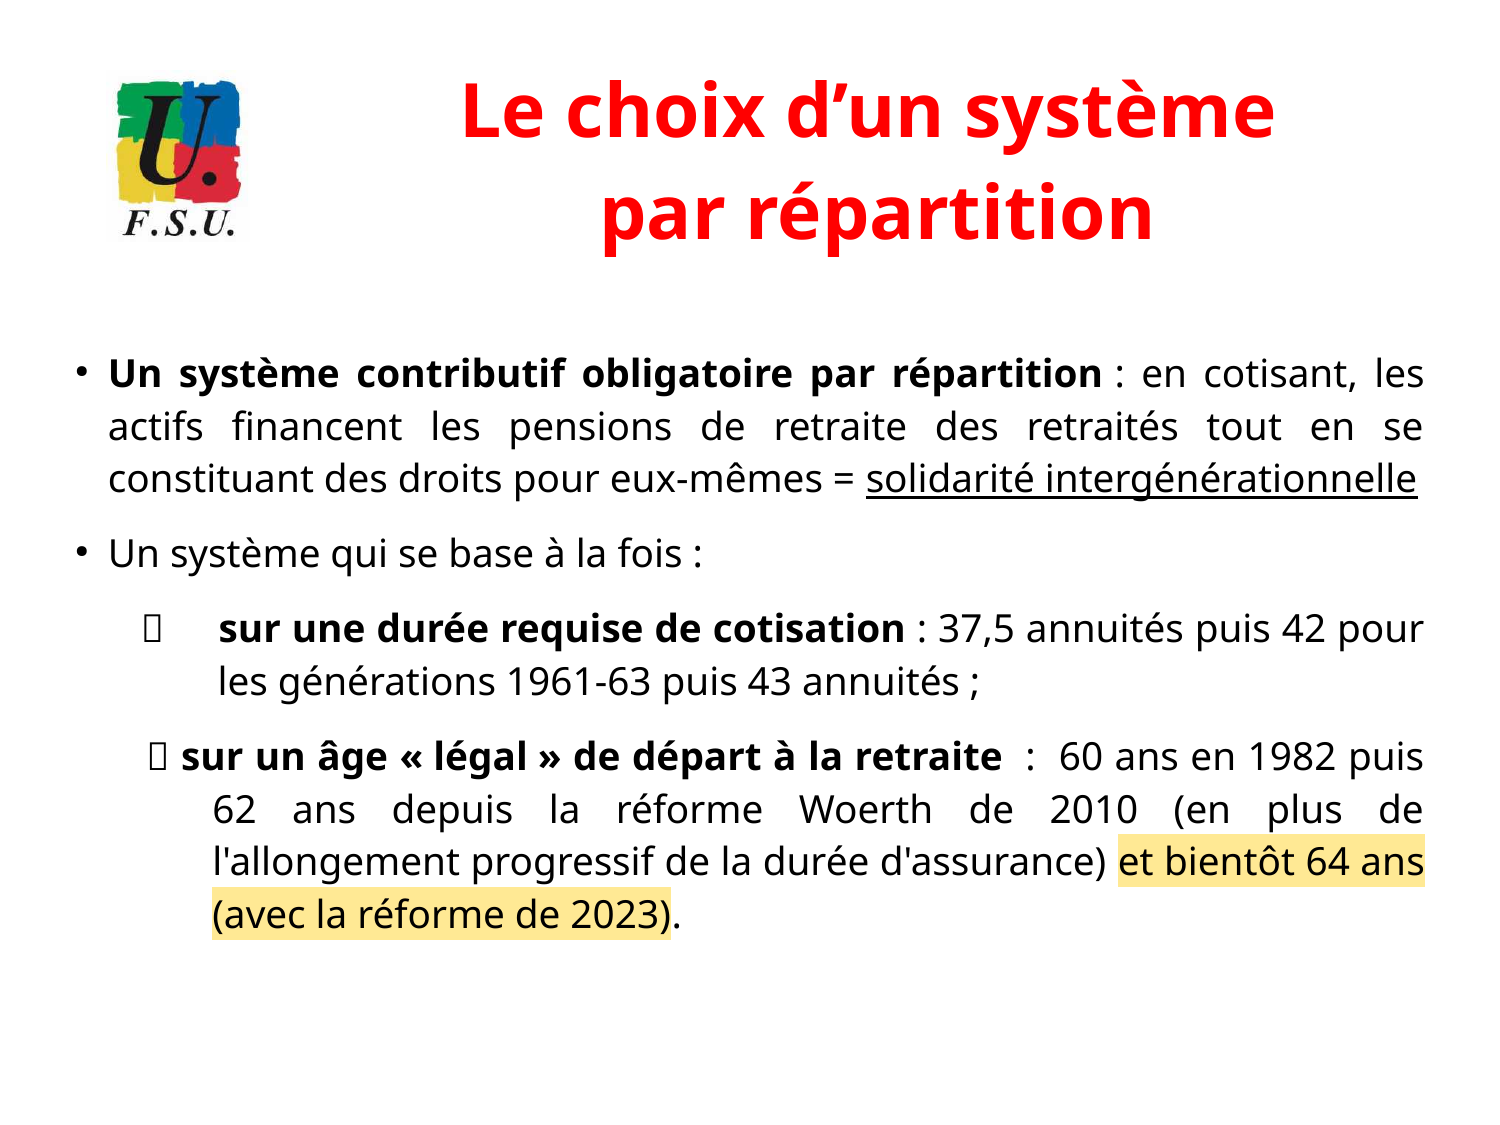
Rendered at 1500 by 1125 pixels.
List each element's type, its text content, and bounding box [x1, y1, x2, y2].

picture [106, 70, 250, 242]
list Un système contributif obligatoire par répartition : en cotisant, les actifs financent les pensions de retraite des retraités tout en se constituant des droits pour eux-mêmes = solidarité intergénérationnelle Un système qui se base à la fois :  sur une durée requise de cotisation : 37,5 annuités puis 42 pour les générations 1961-63 puis 43 annuités ;  sur un âge « légal » de départ à la retraite : 60 ans en 1982 puis 62 ans depuis la réforme Woerth de 2010 (en plus de l'allongement progressif de la durée d'assurance) et bientôt 64 ans (avec la réforme de 2023). [75, 345, 1425, 999]
title Le choix d’un système par répartition [366, 46, 1371, 272]
